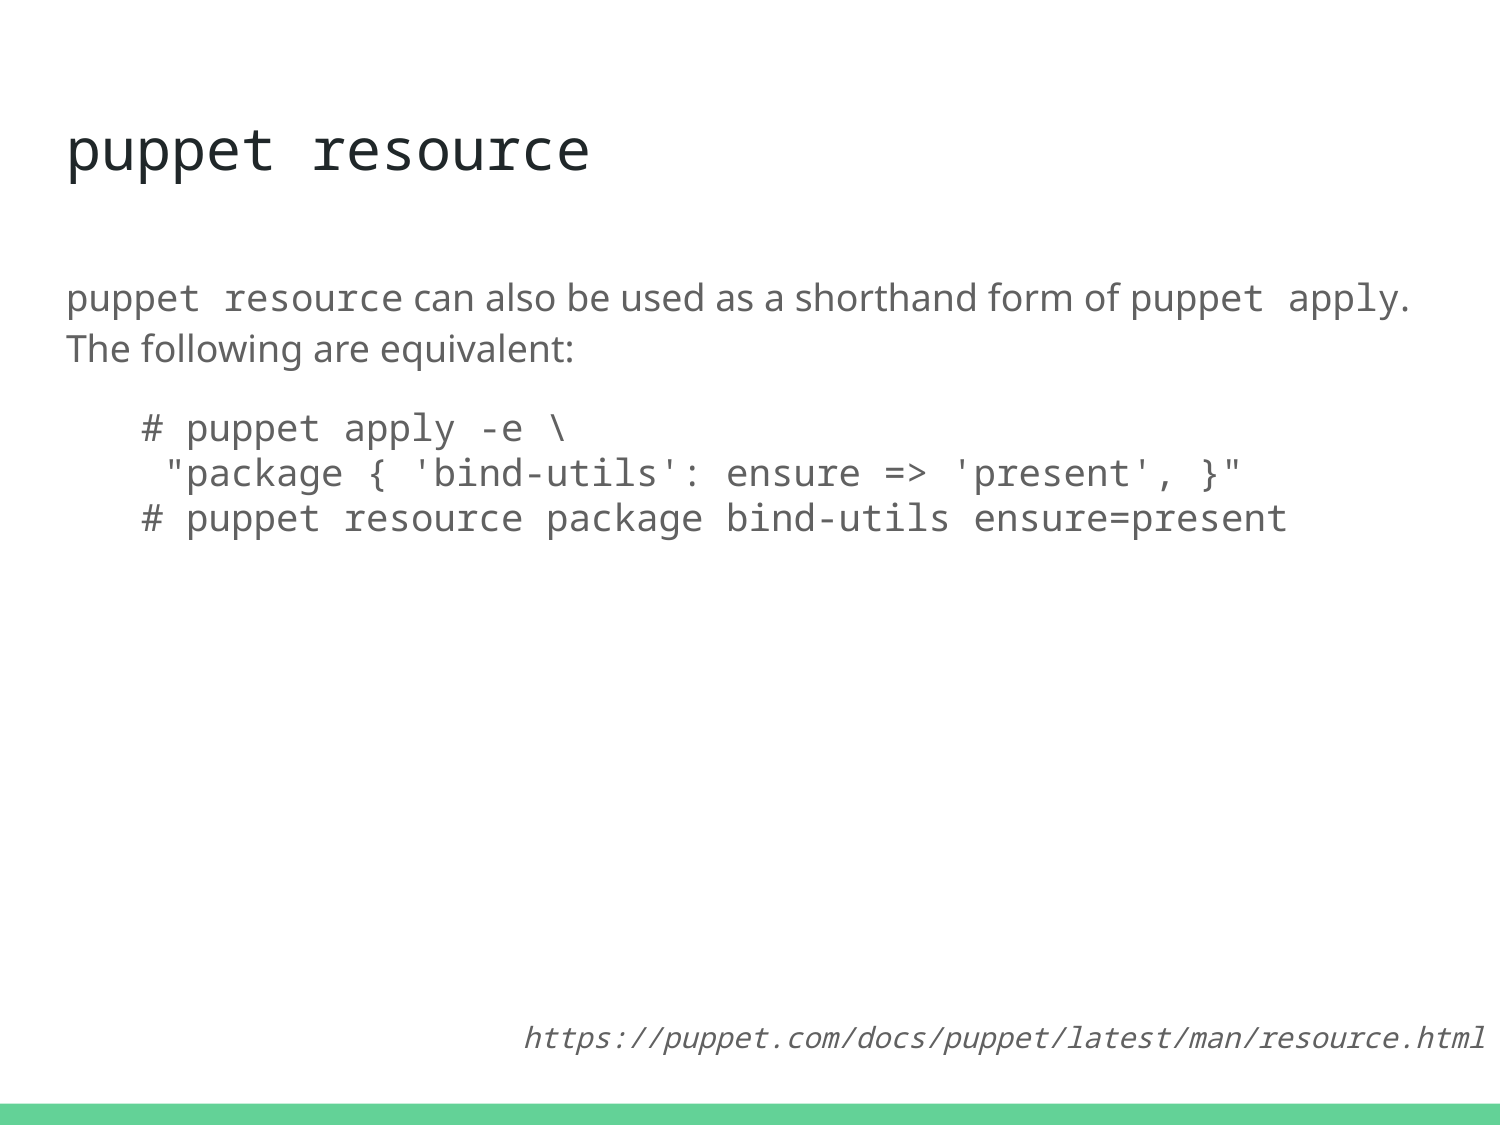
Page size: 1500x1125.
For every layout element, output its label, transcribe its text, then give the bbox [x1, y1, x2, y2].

text_box https://puppet.com/docs/puppet/latest/man/resource.html [409, 999, 1500, 1107]
title puppet resource [51, 97, 1449, 223]
list puppet resource can also be used as a shorthand form of puppet apply. The following are equivalent: # puppet apply -e \ "package { 'bind-utils': ensure => 'present', }" # puppet resource package bind-utils ensure=present [51, 252, 1449, 1000]
